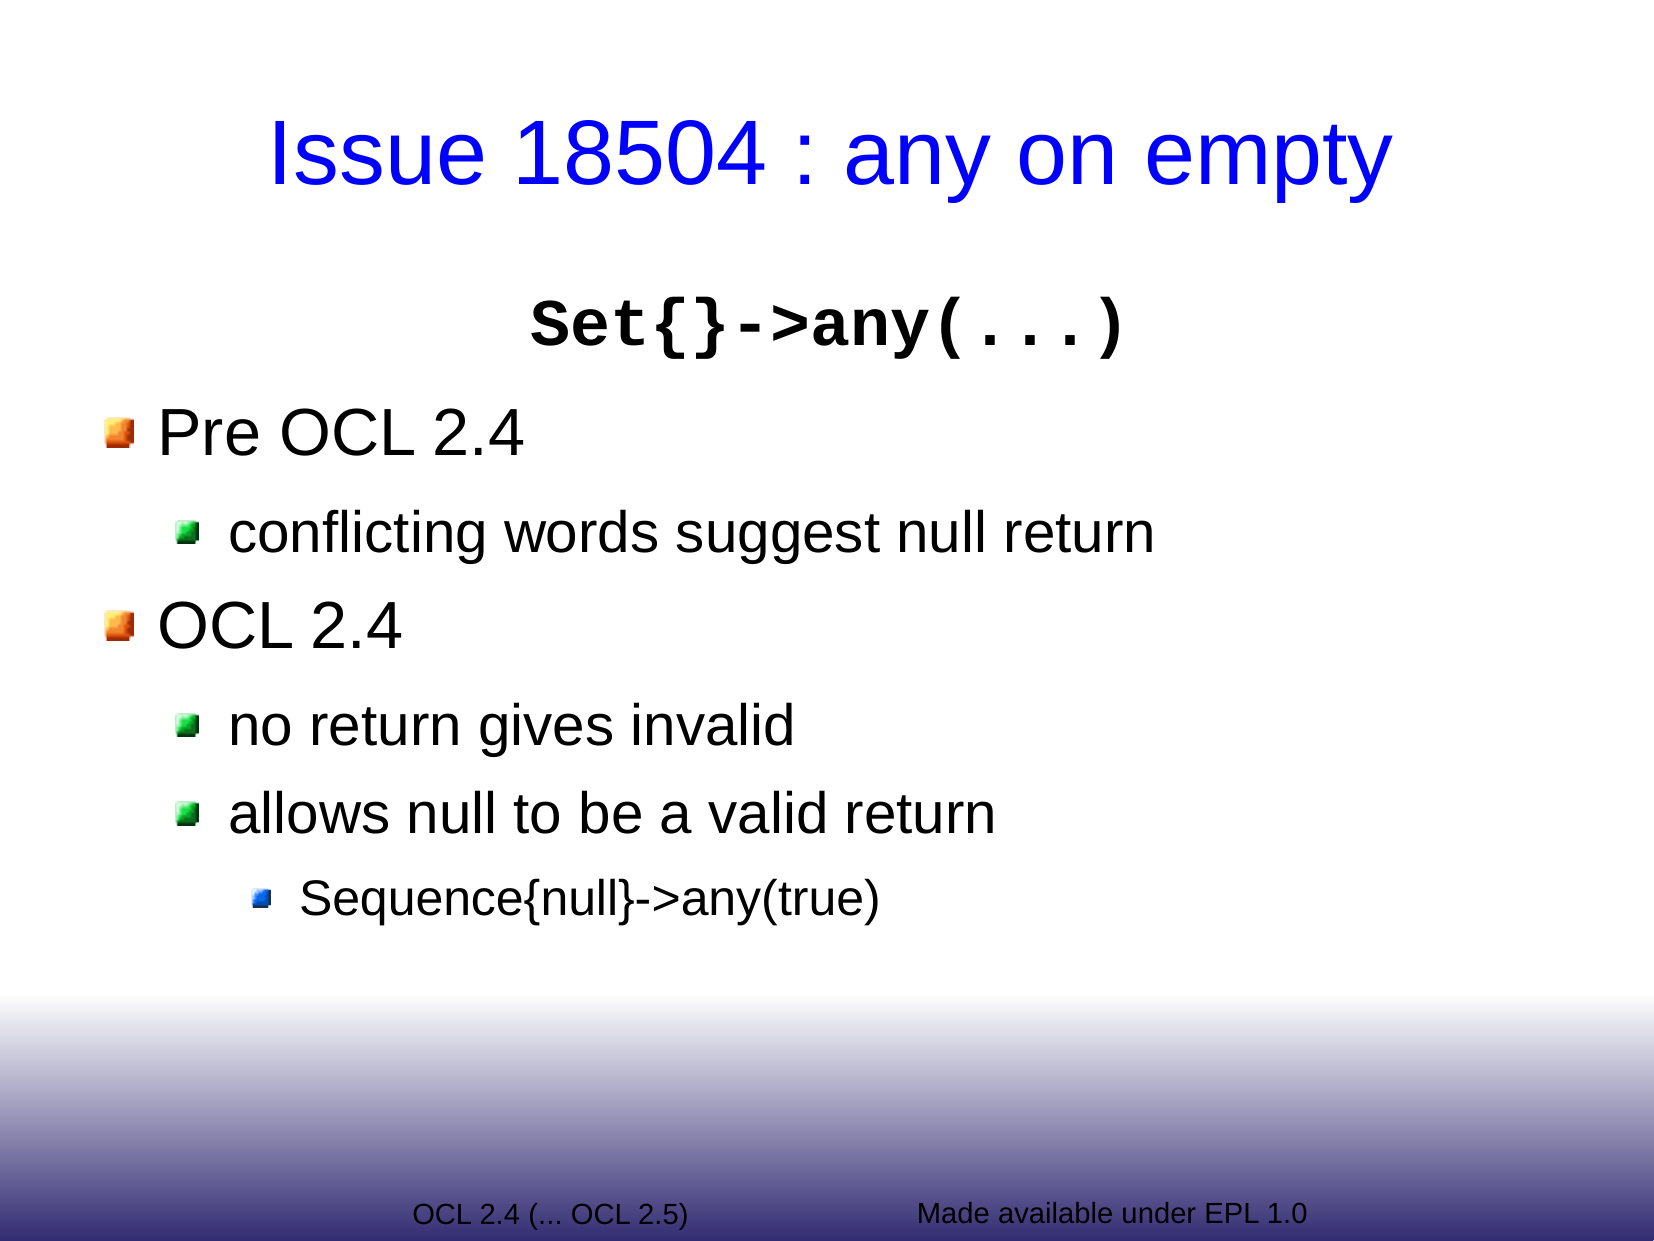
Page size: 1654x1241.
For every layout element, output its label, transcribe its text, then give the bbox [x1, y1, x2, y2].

title Issue 18504 : any on empty [9, 49, 1654, 257]
list Set{}->any(...) Pre OCL 2.4 conflicting words suggest null return OCL 2.4 no return gives invalid allows null to be a valid return Sequence{null}->any(true) [86, 290, 1575, 1109]
